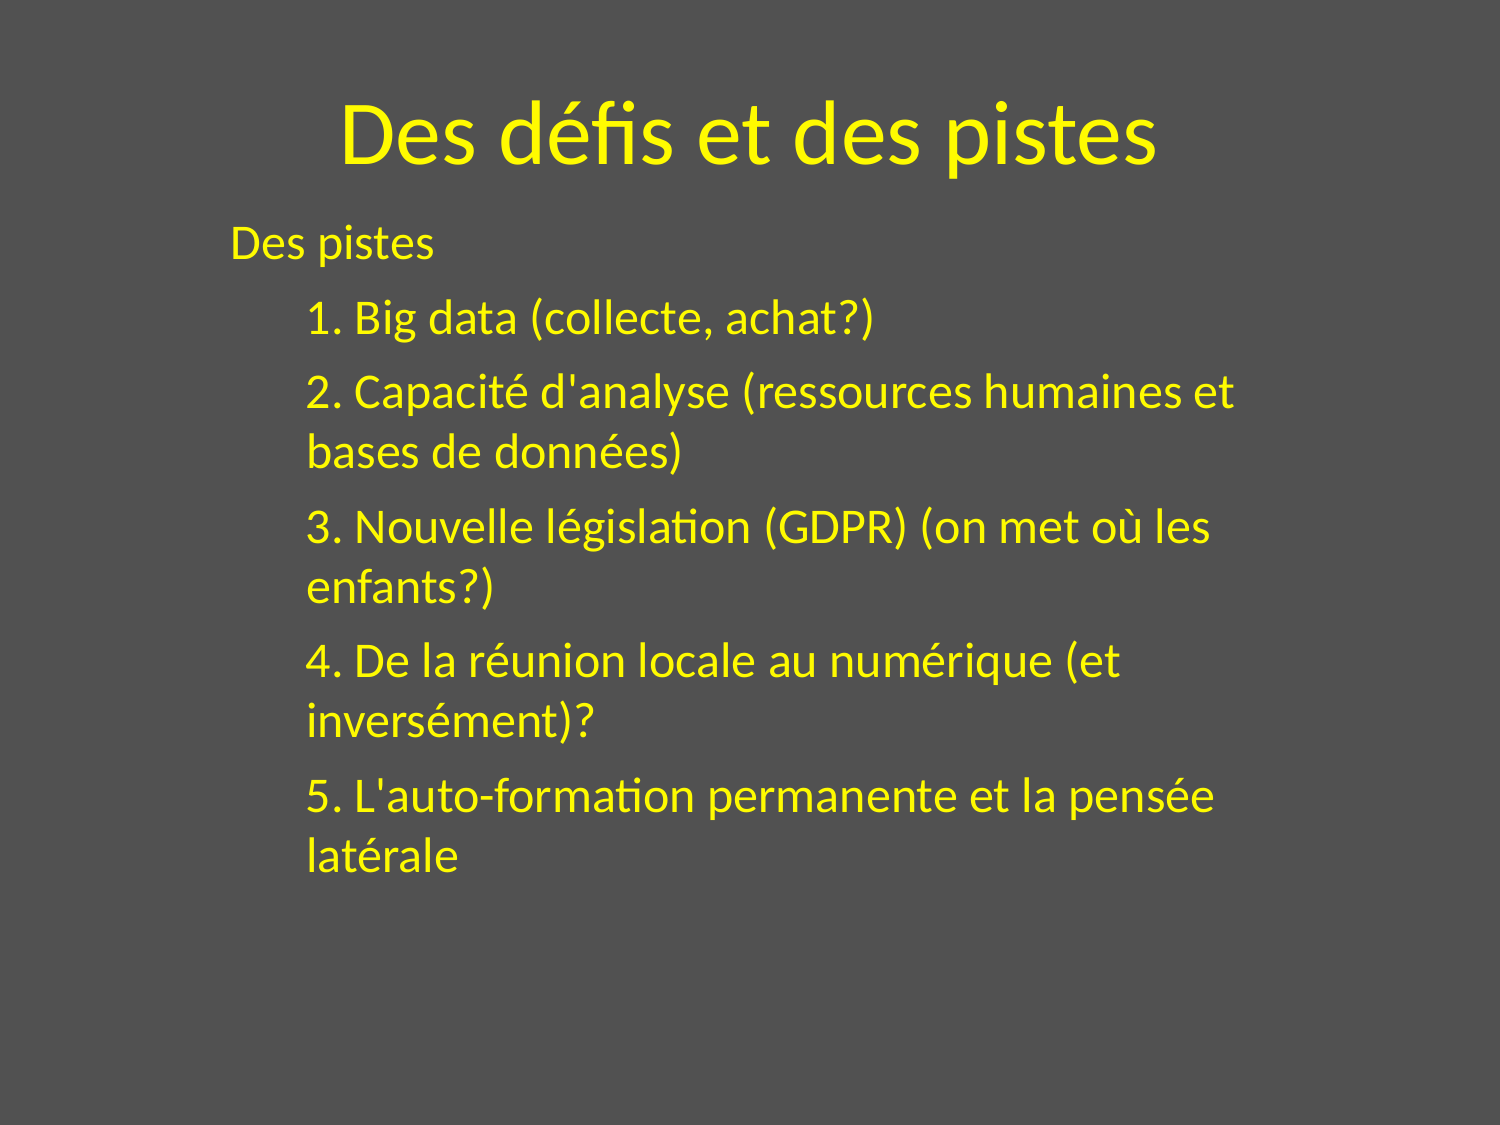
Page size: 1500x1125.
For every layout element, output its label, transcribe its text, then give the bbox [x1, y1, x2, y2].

title Des défis et des pistes [112, 22, 1388, 235]
list Des pistes 1. Big data (collecte, achat?) 2. Capacité d'analyse (ressources humaines et bases de données) 3. Nouvelle législation (GDPR) (on met où les enfants?) 4. De la réunion locale au numérique (et inversément)? 5. L'auto-formation permanente et la pensée latérale [216, 201, 1267, 1002]
